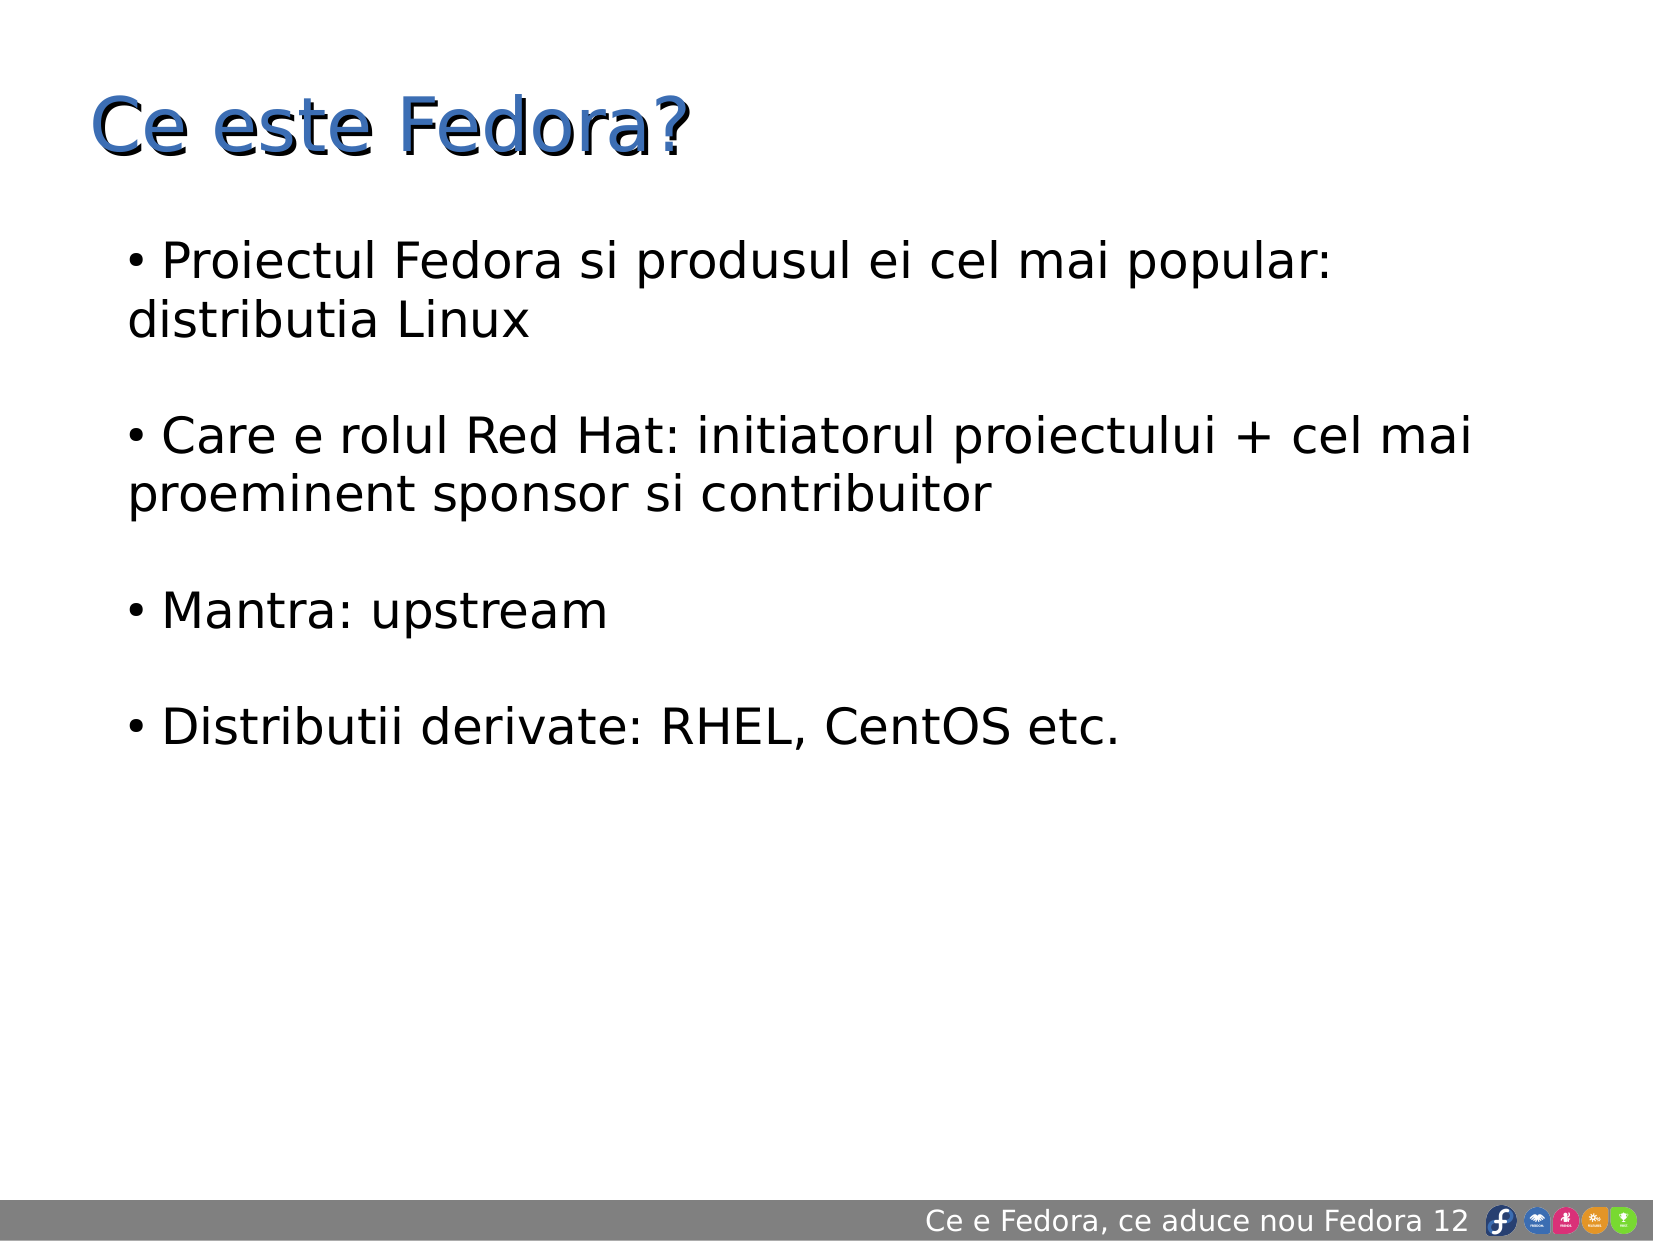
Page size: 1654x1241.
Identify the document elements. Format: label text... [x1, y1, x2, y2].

text_box Ce este Fedora? [75, 75, 708, 178]
picture [1524, 1207, 1637, 1234]
text_box [1486, 1200, 1653, 1241]
picture [1486, 1205, 1517, 1236]
text_box [0, 1200, 910, 1241]
text_box Proiectul Fedora si produsul ei cel mai popular: distributia Linux Care e rolul Red Hat: initiatorul proiectului + cel mai proeminent sponsor si contribuitor Mantra: upstream Distributii derivate: RHEL, CentOS etc. [112, 225, 1583, 764]
text_box Ce e Fedora, ce aduce nou Fedora 12 [910, 1197, 1486, 1241]
